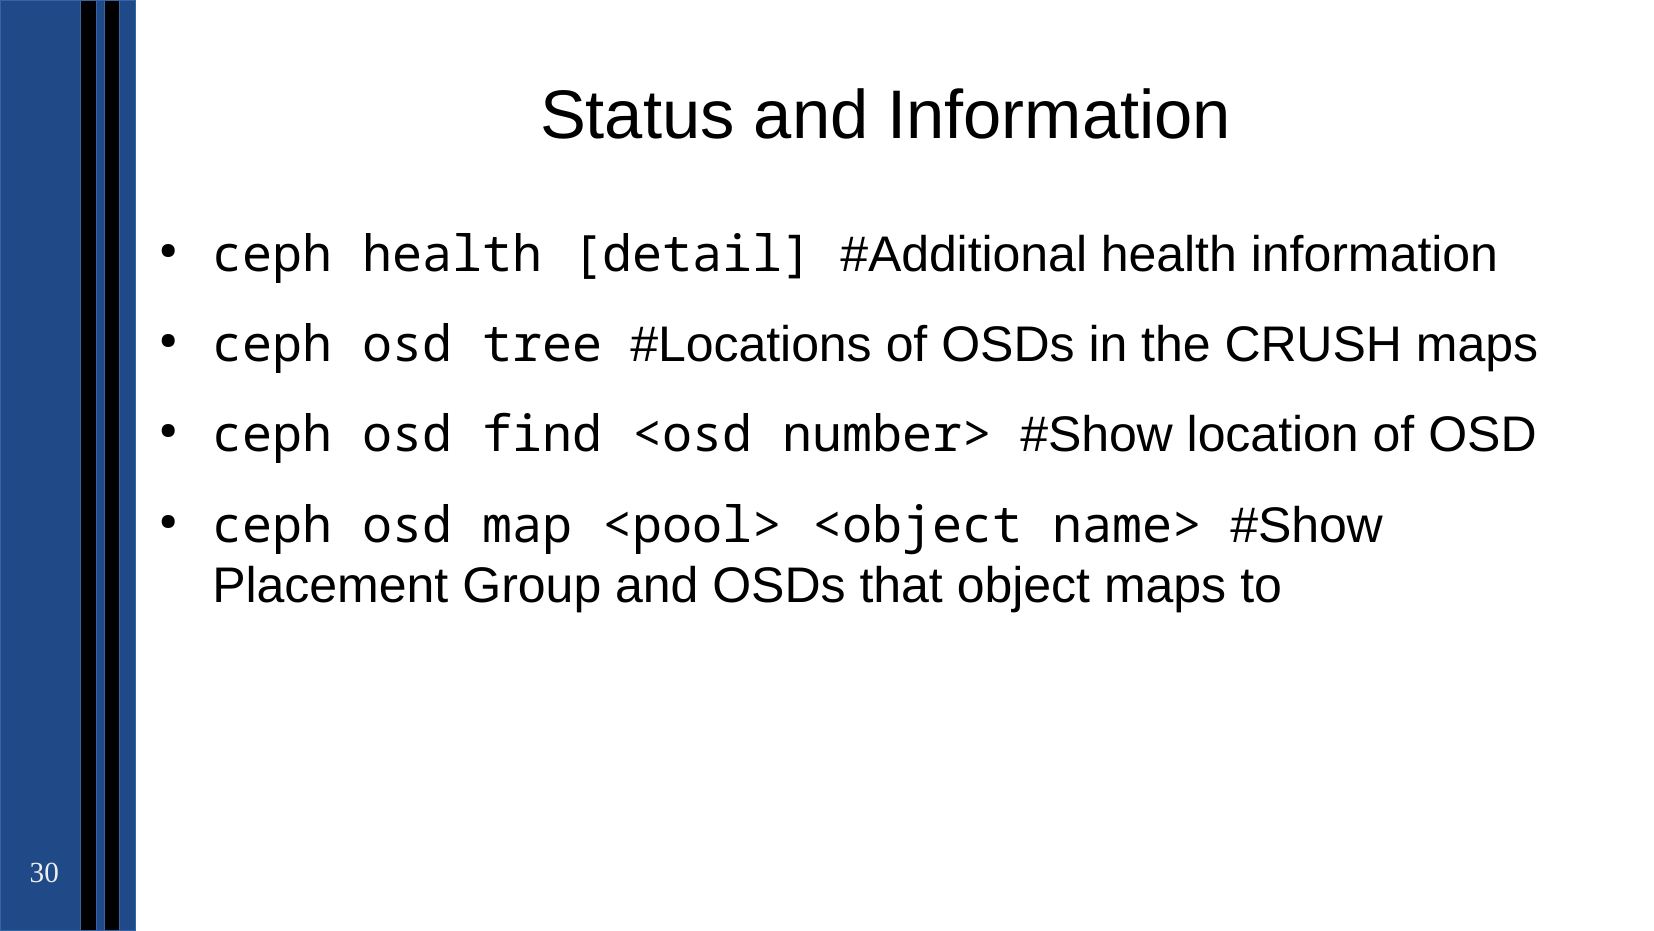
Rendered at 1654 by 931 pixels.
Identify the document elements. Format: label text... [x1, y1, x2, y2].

list ceph health [detail] #Additional health information ceph osd tree #Locations of OSDs in the CRUSH maps ceph osd find <osd number> #Show location of OSD ceph osd map <pool> <object name> #Show Placement Group and OSDs that object maps to [141, 217, 1630, 758]
title Status and Information [141, 37, 1630, 193]
